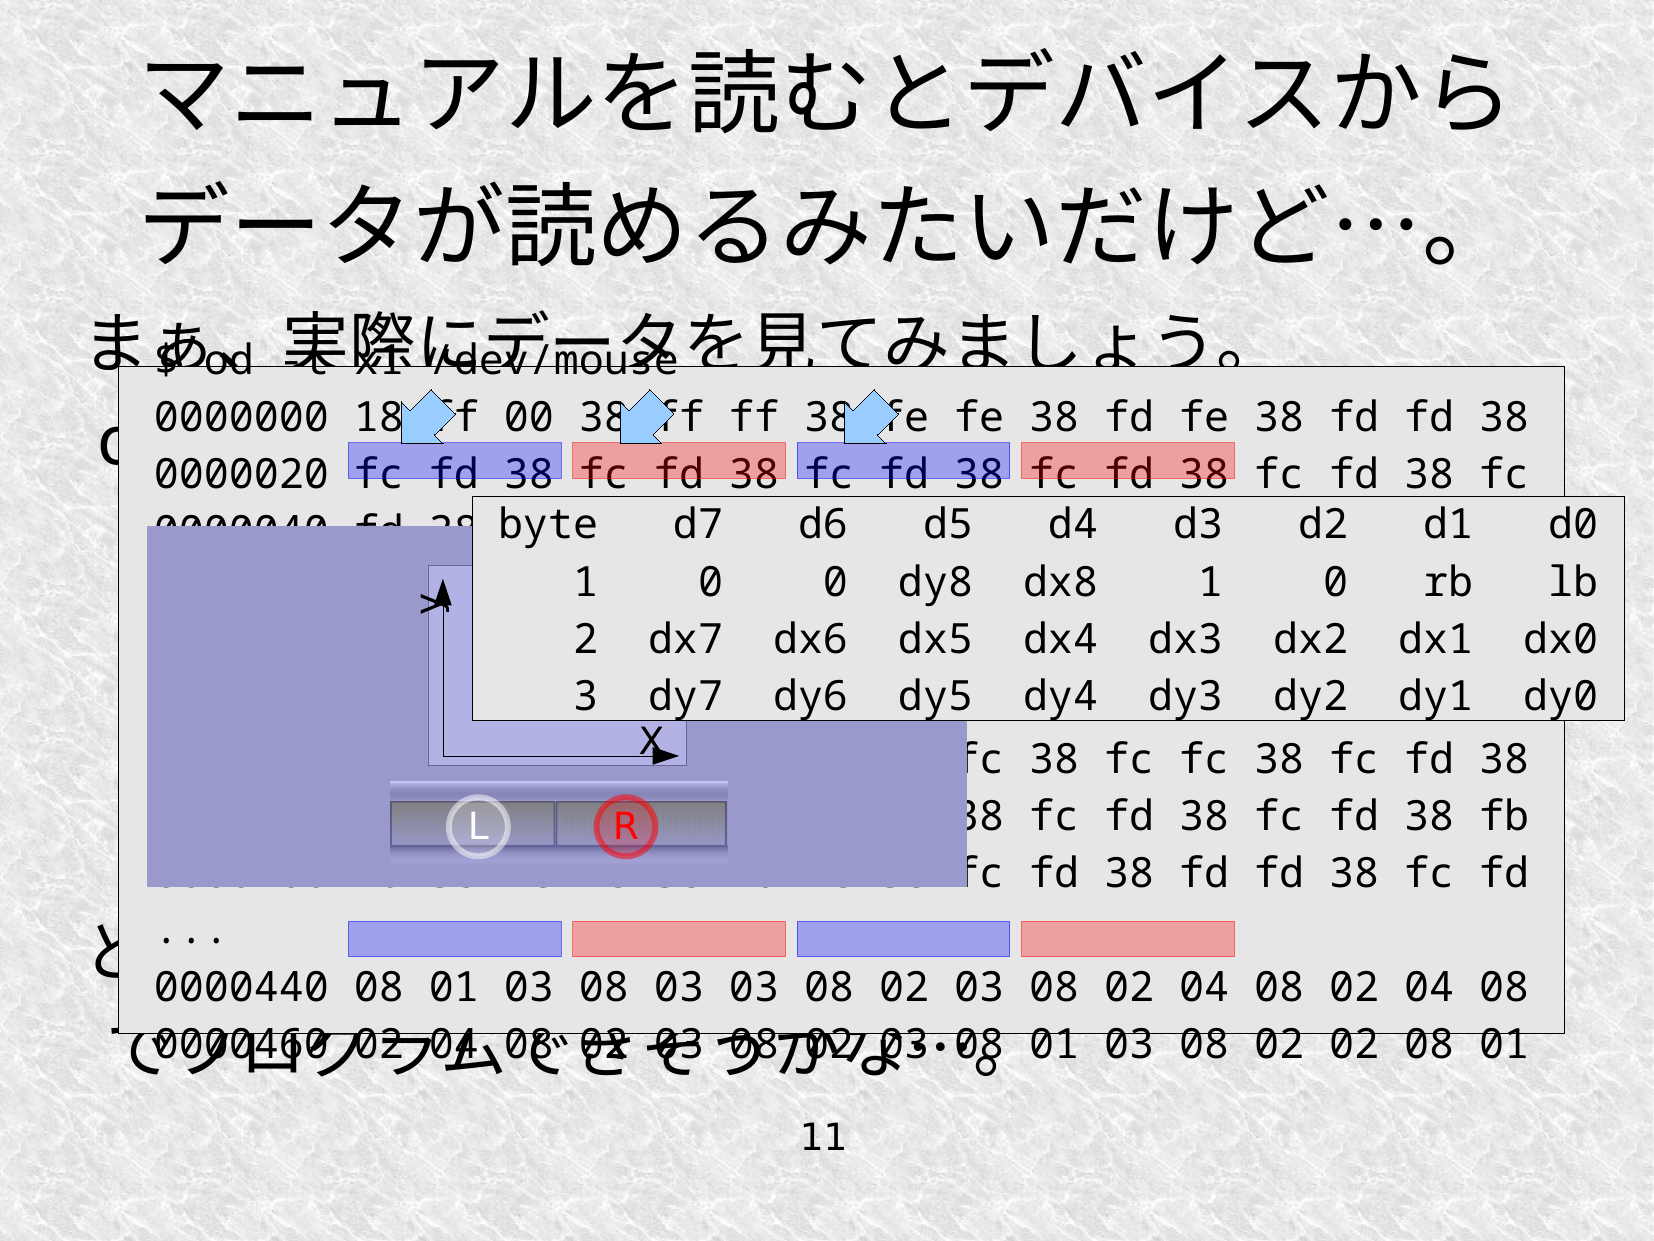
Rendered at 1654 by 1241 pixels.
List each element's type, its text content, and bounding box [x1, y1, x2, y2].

text_box [348, 921, 562, 957]
text_box [572, 389, 786, 479]
text_box [1021, 442, 1235, 479]
list とりあえず読み込めたし、分析したフォーマット でプログラムできそうかな…。 [82, 898, 1583, 1099]
text_box [348, 389, 562, 479]
text_box [1021, 921, 1235, 957]
list まぁ、実際にデータを見てみましょう。 od -t x1 /dev/mouse [82, 290, 1571, 473]
text_box [797, 921, 1010, 957]
text_box R [596, 797, 656, 857]
text_box byte d7 d6 d5 d4 d3 d2 d1 d0 1 0 0 dy8 dx8 1 0 rb lb 2 dx7 dx6 dx5 dx4 dx3 dx2 dx1 dx0 3 dy7 dy6 dy5 dy4 dy3 dy2 dy1 dy0 [472, 496, 1625, 721]
text_box [797, 389, 1010, 479]
text_box <番号> [752, 1108, 895, 1182]
text_box L [448, 797, 508, 857]
text_box $ od -t x1 /dev/mouse 0000000 18 ff 00 38 ff ff 38 fe fe 38 fd fe 38 fd fd 38 0000020 fc fd 38 fc fd 38 fc fd 38 fc fd 38 fc fd 38 fc 0000040 fd 38 fc fd 38 fc fc 38 fc fd 38 fb fc 38 fc fd 0000060 38 fe fd 38 fd fd 38 fd fd 38 fd fd 38 fb fc 38 0000100 fe fe 38 fd fe 38 fd fd 38 fd fe 38 fe fe 38 fe 0000120 fe 38 fe fe 38 fe fe 38 fe fe 38 fd fe 38 fd fd 0000140 38 fd fd 38 f9 fa 38 fc fc 38 fc fc 38 fc fd 38 0000160 fd fd 38 fd fd 38 fc fe 38 fc fd 38 fc fd 38 fb 0000200 fd 38 fc fc 38 fd fe 38 fc fd 38 fd fd 38 fc fd ... 0000440 08 01 03 08 03 03 08 02 03 08 02 04 08 02 04 08 0000460 02 04 08 02 03 08 02 03 08 01 03 08 02 02 08 01 [118, 366, 1565, 1034]
text_box [572, 921, 786, 957]
title マニュアルを読むとデバイスからデータが読めるみたいだけど…。 [82, 49, 1571, 257]
picture [0, 0, 1654, 1241]
